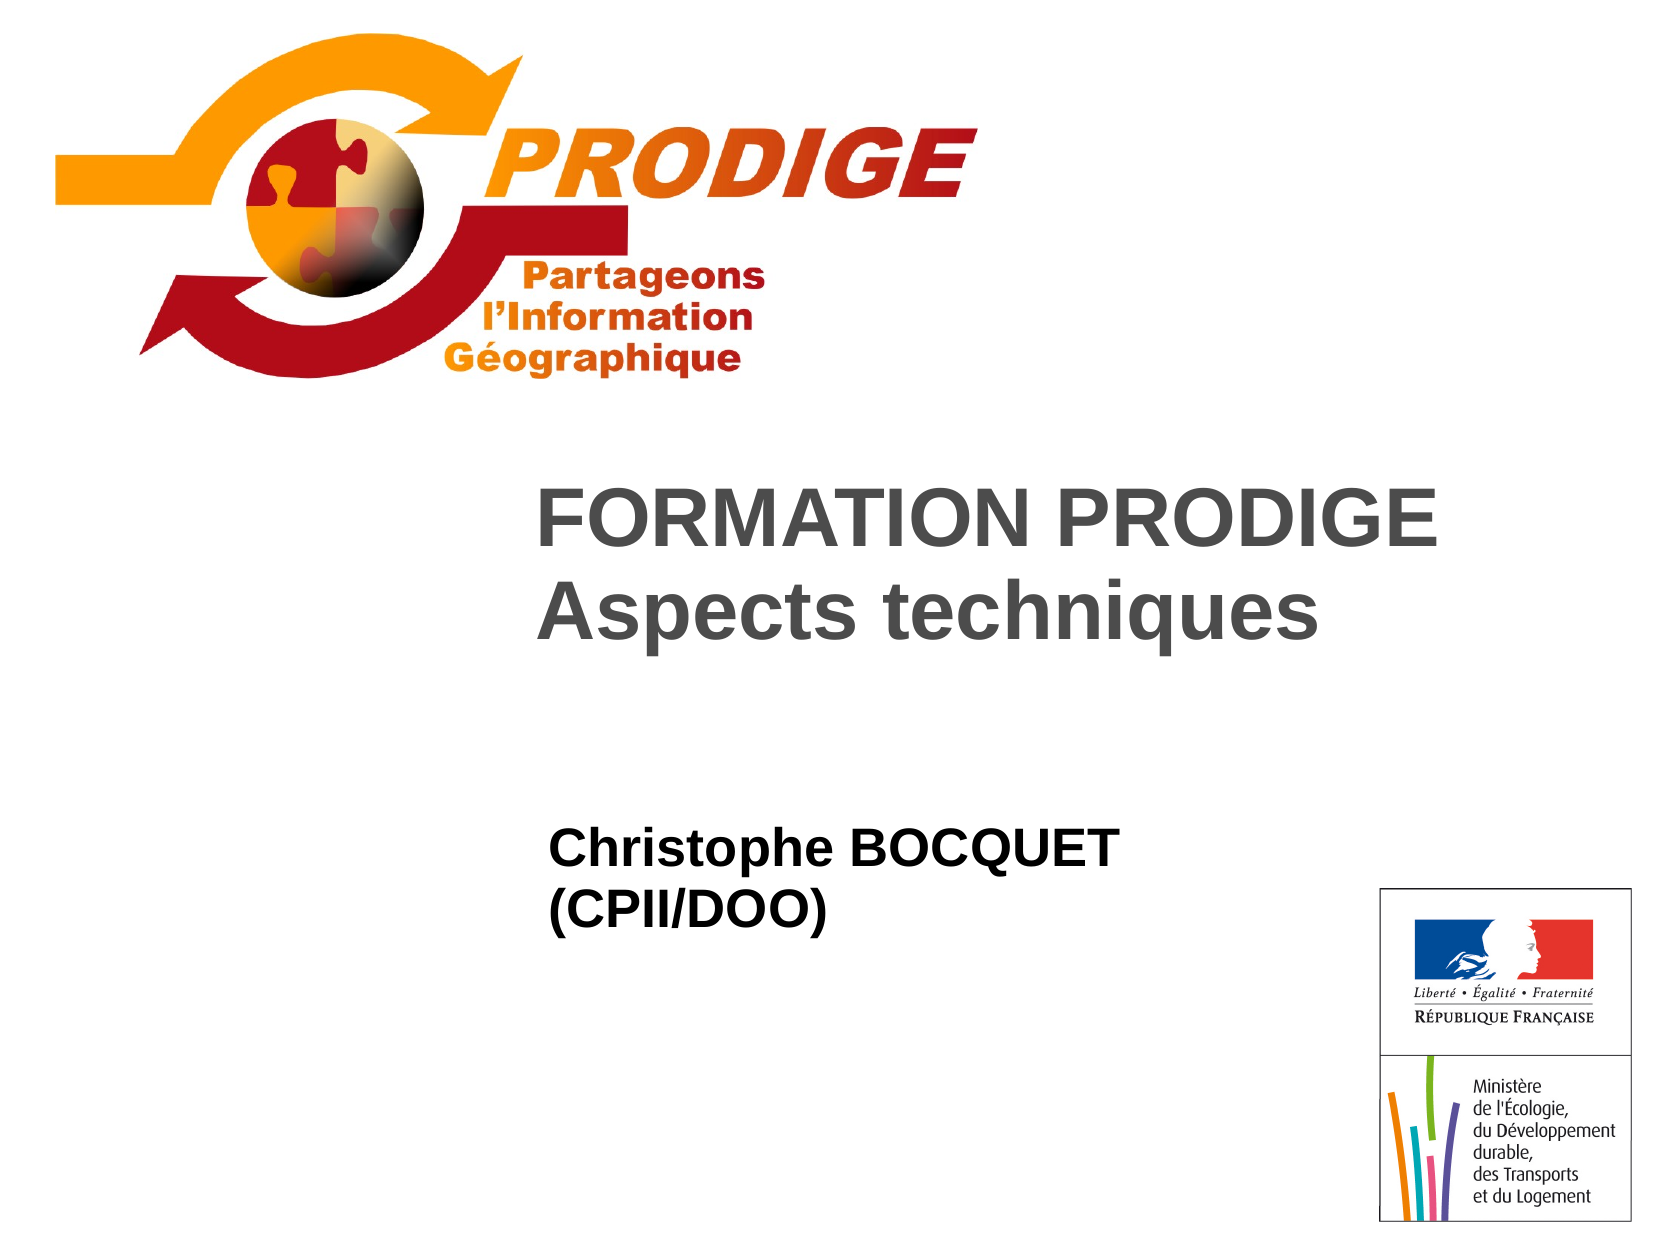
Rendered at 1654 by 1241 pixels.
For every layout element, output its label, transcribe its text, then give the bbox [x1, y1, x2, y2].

subtitle Christophe BOCQUET (CPII/DOO) [548, 817, 1336, 939]
picture [55, 33, 978, 379]
title FORMATION PRODIGE Aspects techniques [535, 468, 1480, 661]
picture [1379, 888, 1632, 1222]
